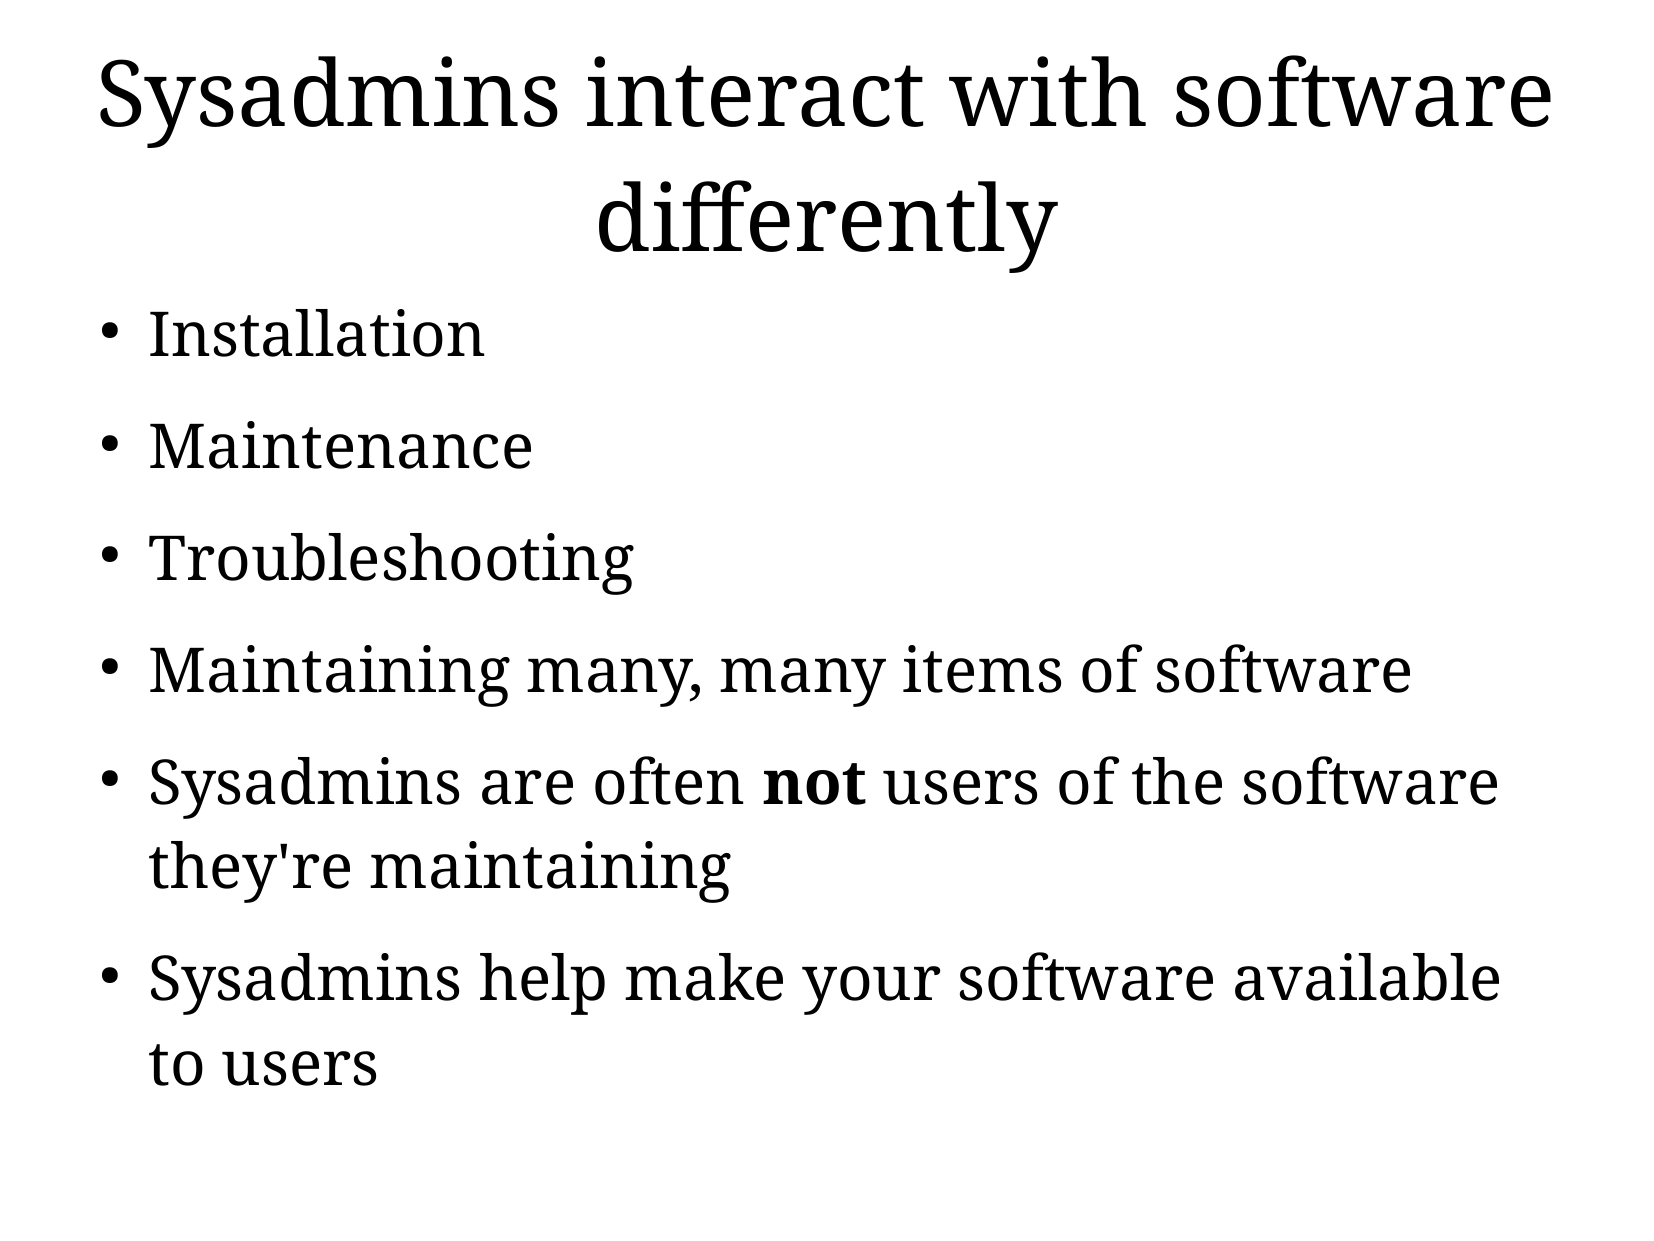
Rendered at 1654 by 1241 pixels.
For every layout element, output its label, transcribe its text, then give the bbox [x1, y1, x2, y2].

title Sysadmins interact with software differently [82, 42, 1571, 264]
list Installation Maintenance Troubleshooting Maintaining many, many items of software Sysadmins are often not users of the software they're maintaining Sysadmins help make your software available to users [82, 290, 1571, 1109]
